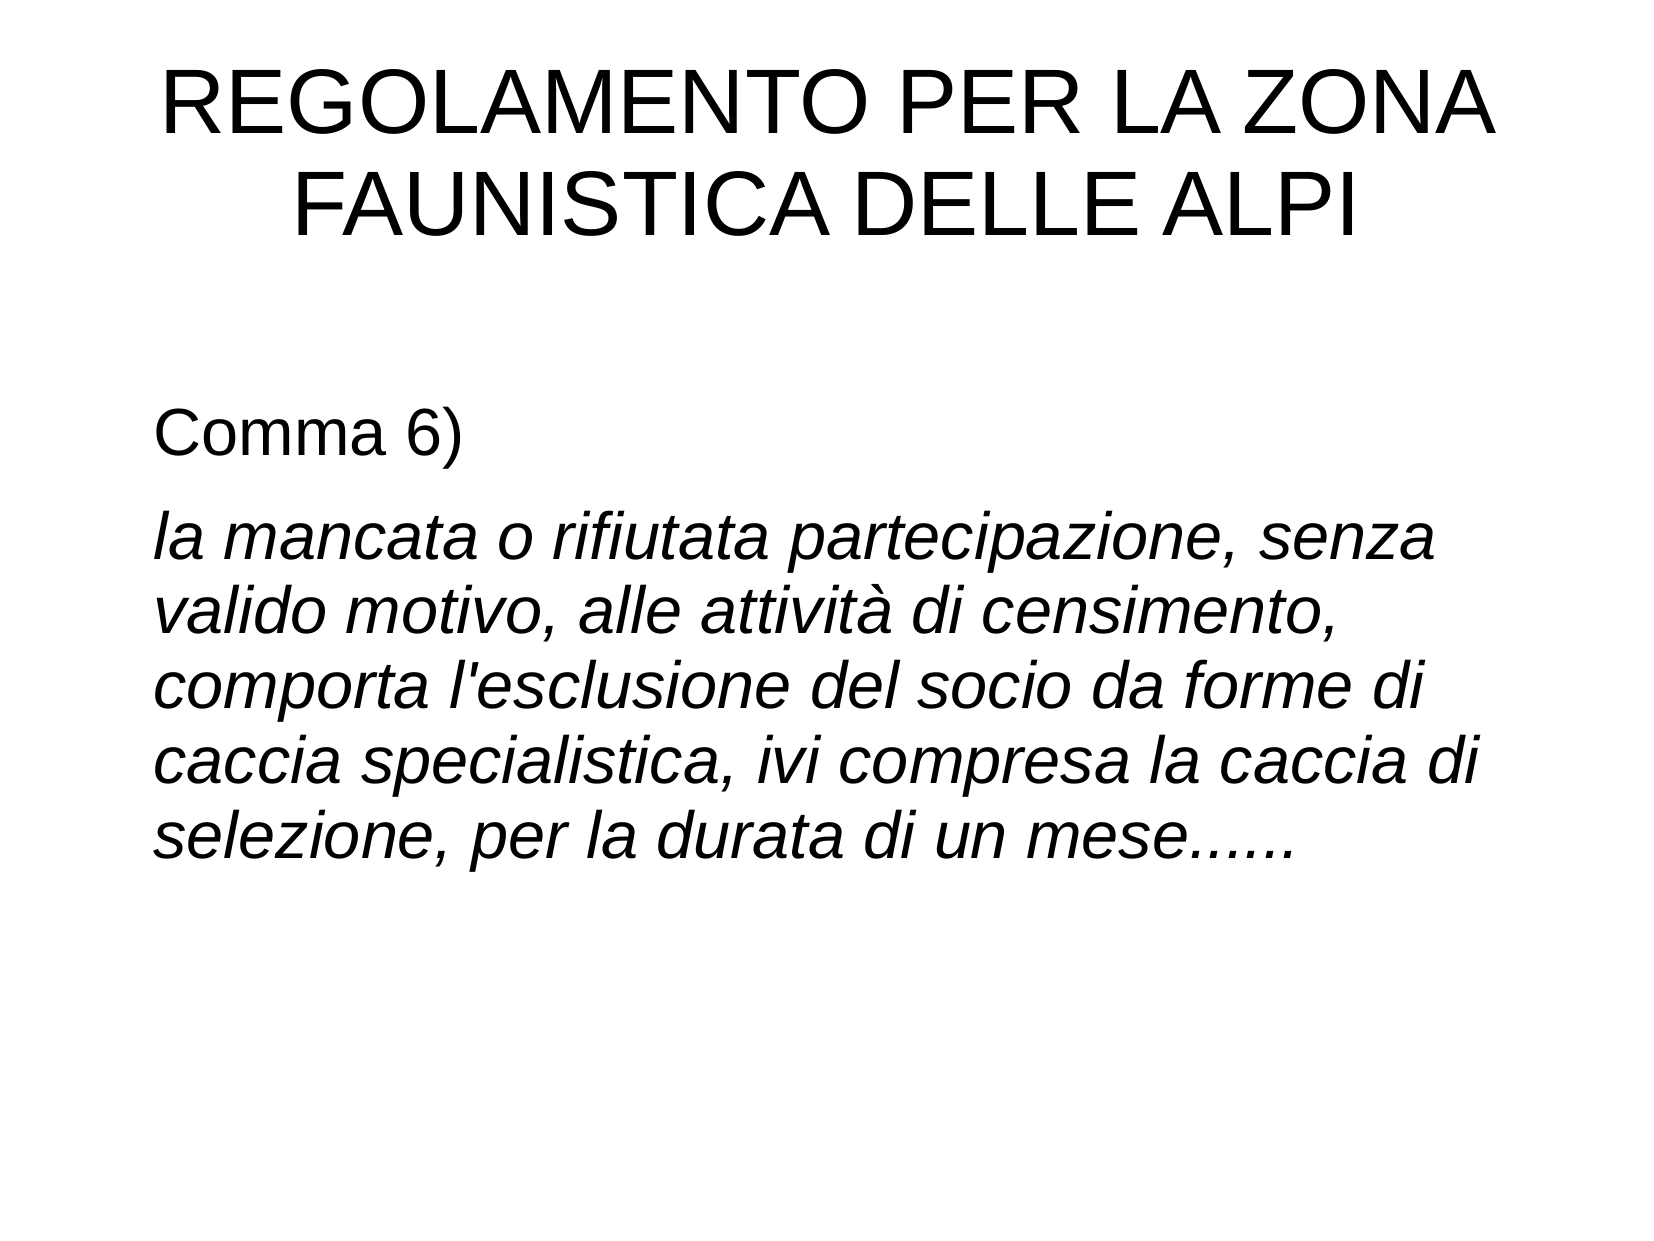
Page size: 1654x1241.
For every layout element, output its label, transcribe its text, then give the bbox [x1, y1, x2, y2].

title REGOLAMENTO PER LA ZONA FAUNISTICA DELLE ALPI [82, 49, 1571, 257]
list Comma 6) la mancata o rifiutata partecipazione, senza valido motivo, alle attività di censimento, comporta l'esclusione del socio da forme di caccia specialistica, ivi compresa la caccia di selezione, per la durata di un mese...... [82, 290, 1571, 1109]
